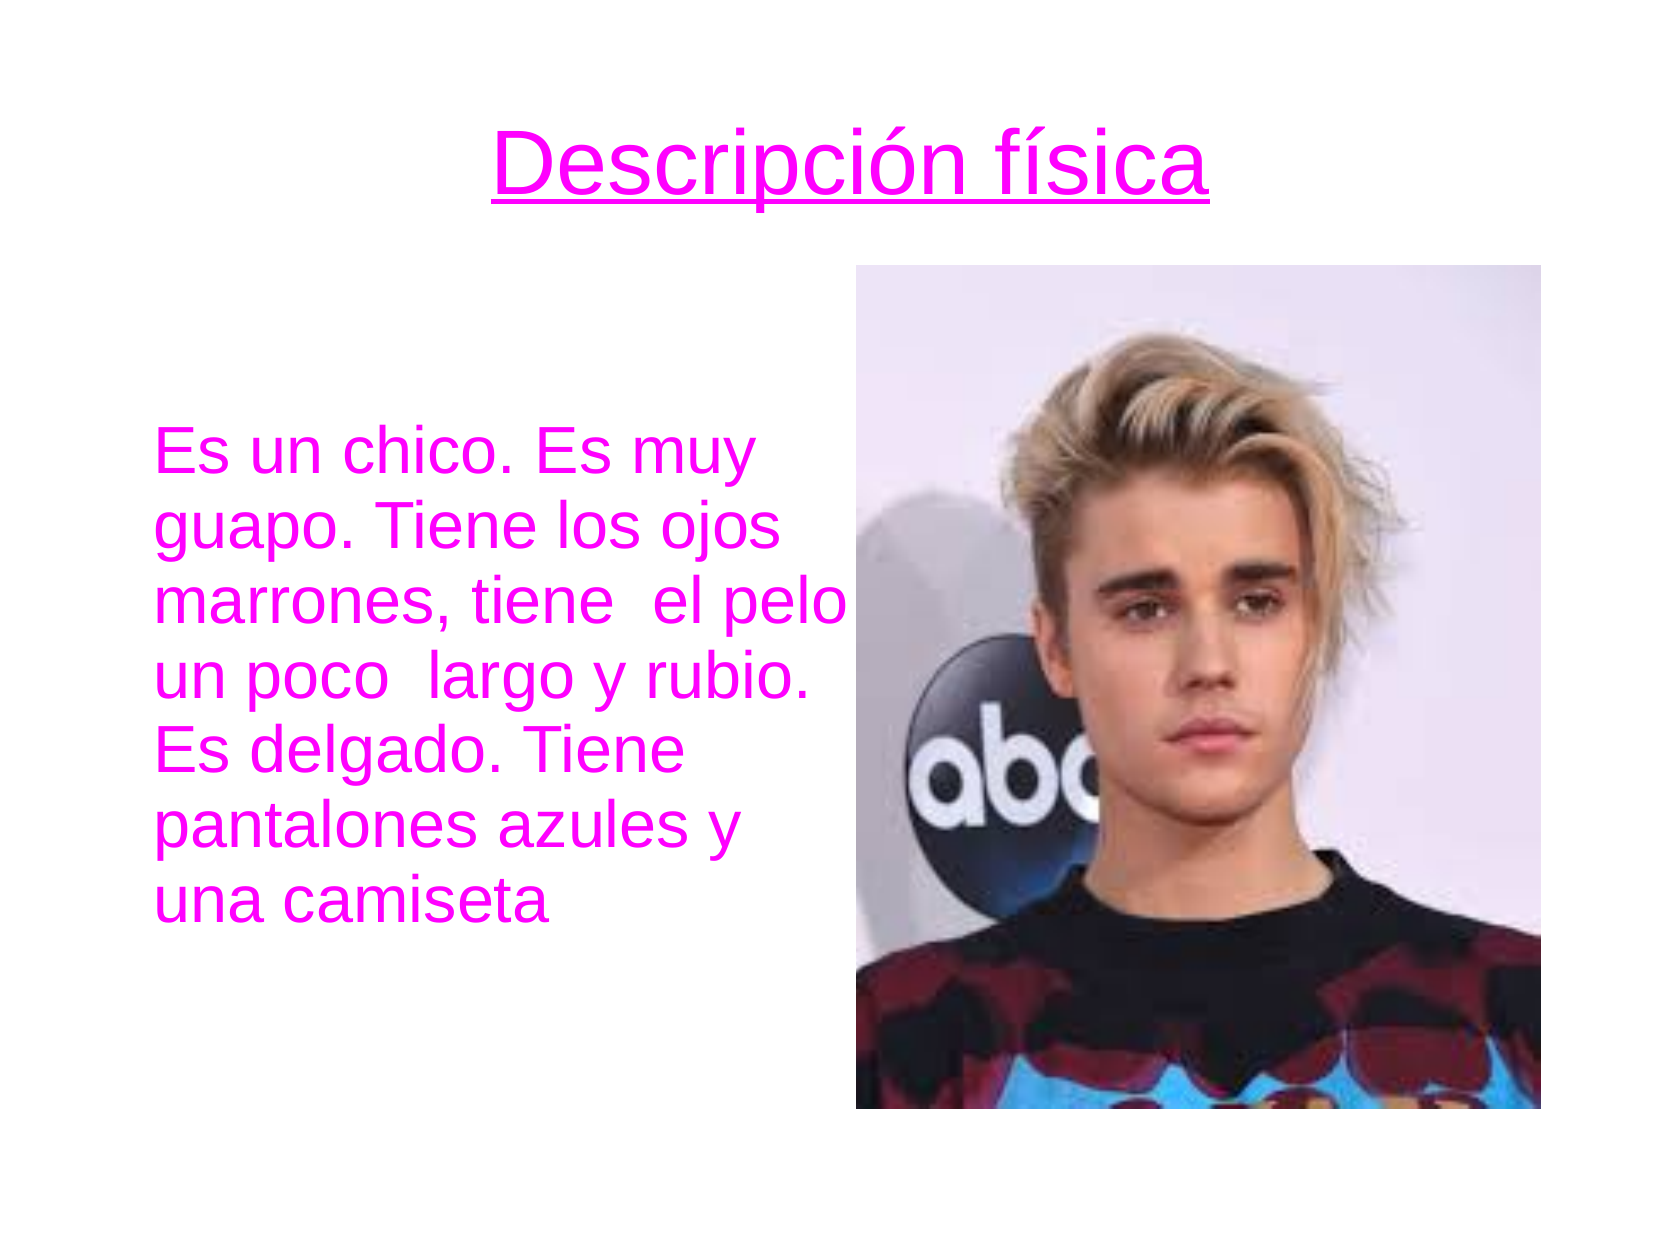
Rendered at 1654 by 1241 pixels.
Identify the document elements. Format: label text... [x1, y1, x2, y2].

title Descripción física [106, 59, 1595, 267]
picture [856, 265, 1541, 1109]
list Es un chico. Es muy guapo. Tiene los ojos marrones, tiene el pelo un poco largo y rubio. Es delgado. Tiene pantalones azules y una camiseta [82, 413, 856, 1042]
